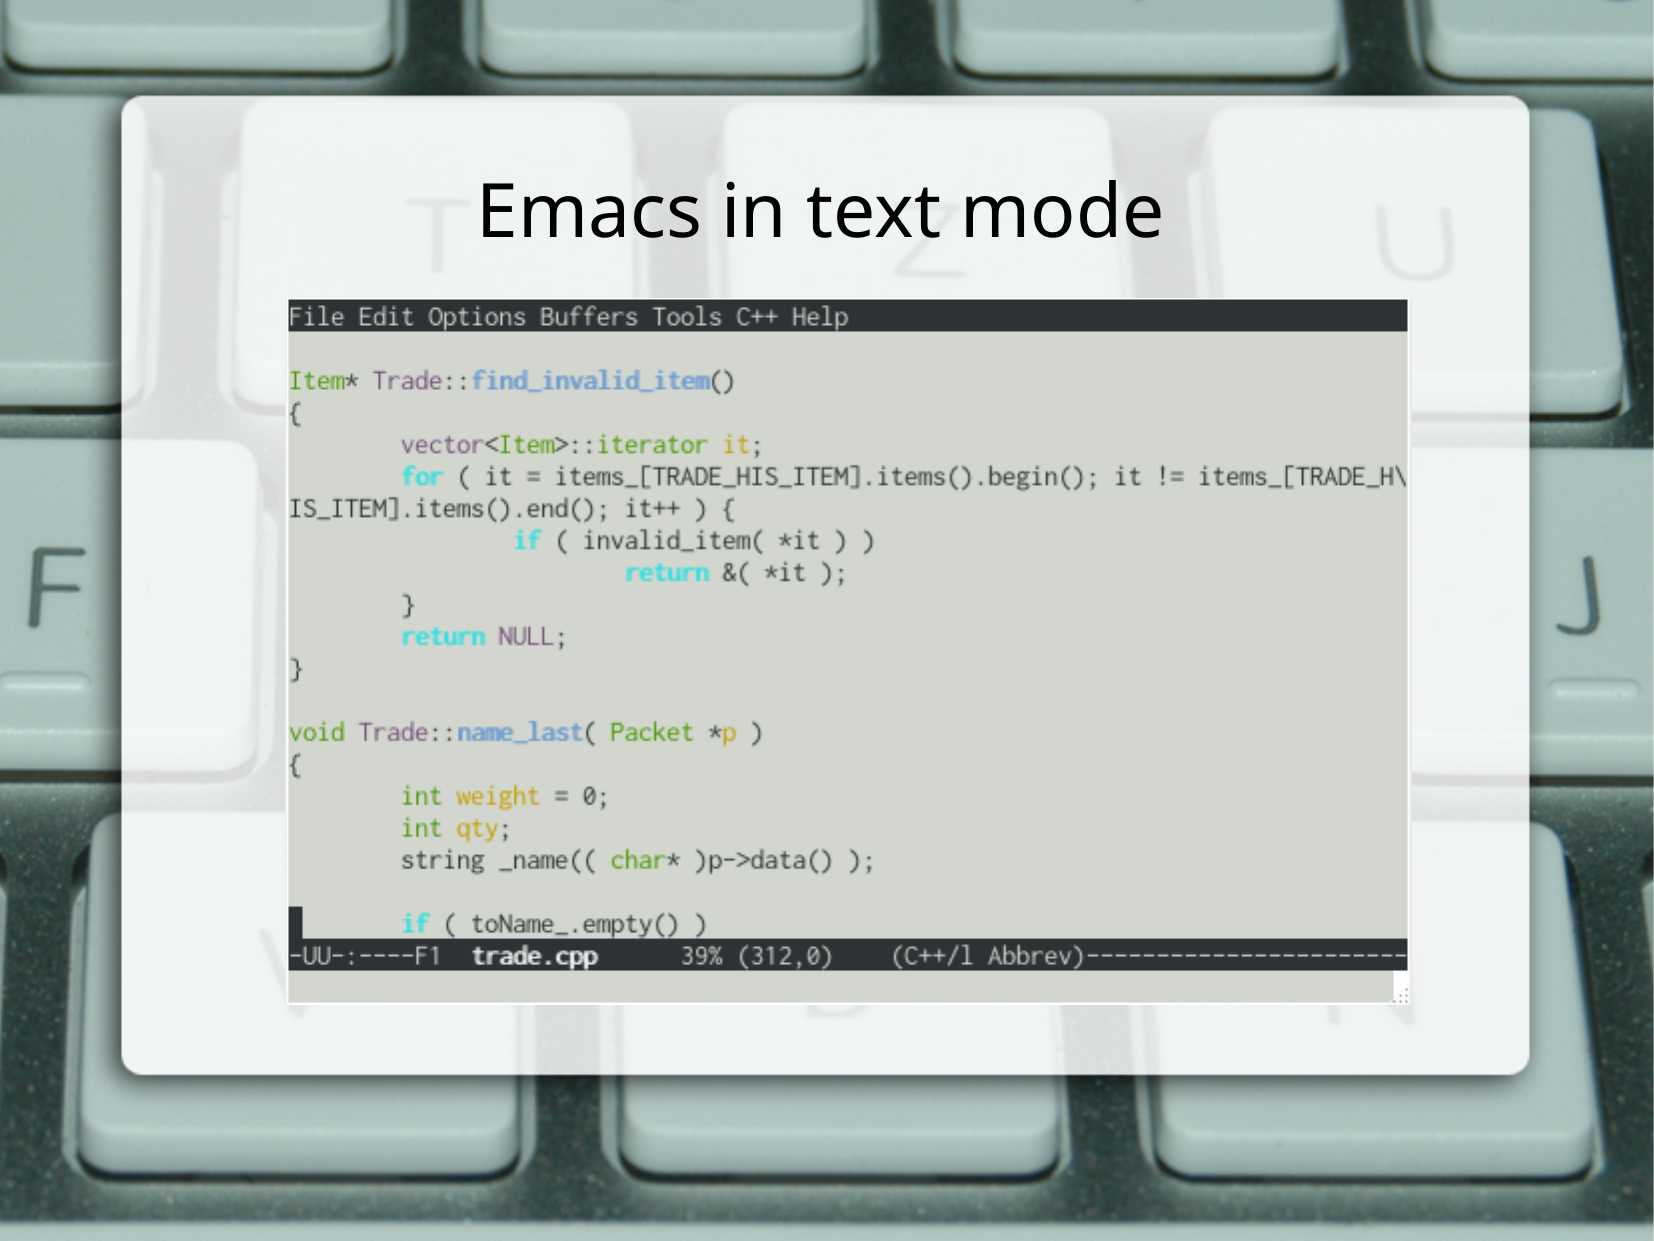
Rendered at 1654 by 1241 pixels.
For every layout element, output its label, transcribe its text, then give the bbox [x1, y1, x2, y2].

picture [0, 0, 1654, 1241]
title Emacs in text mode [135, 117, 1506, 301]
